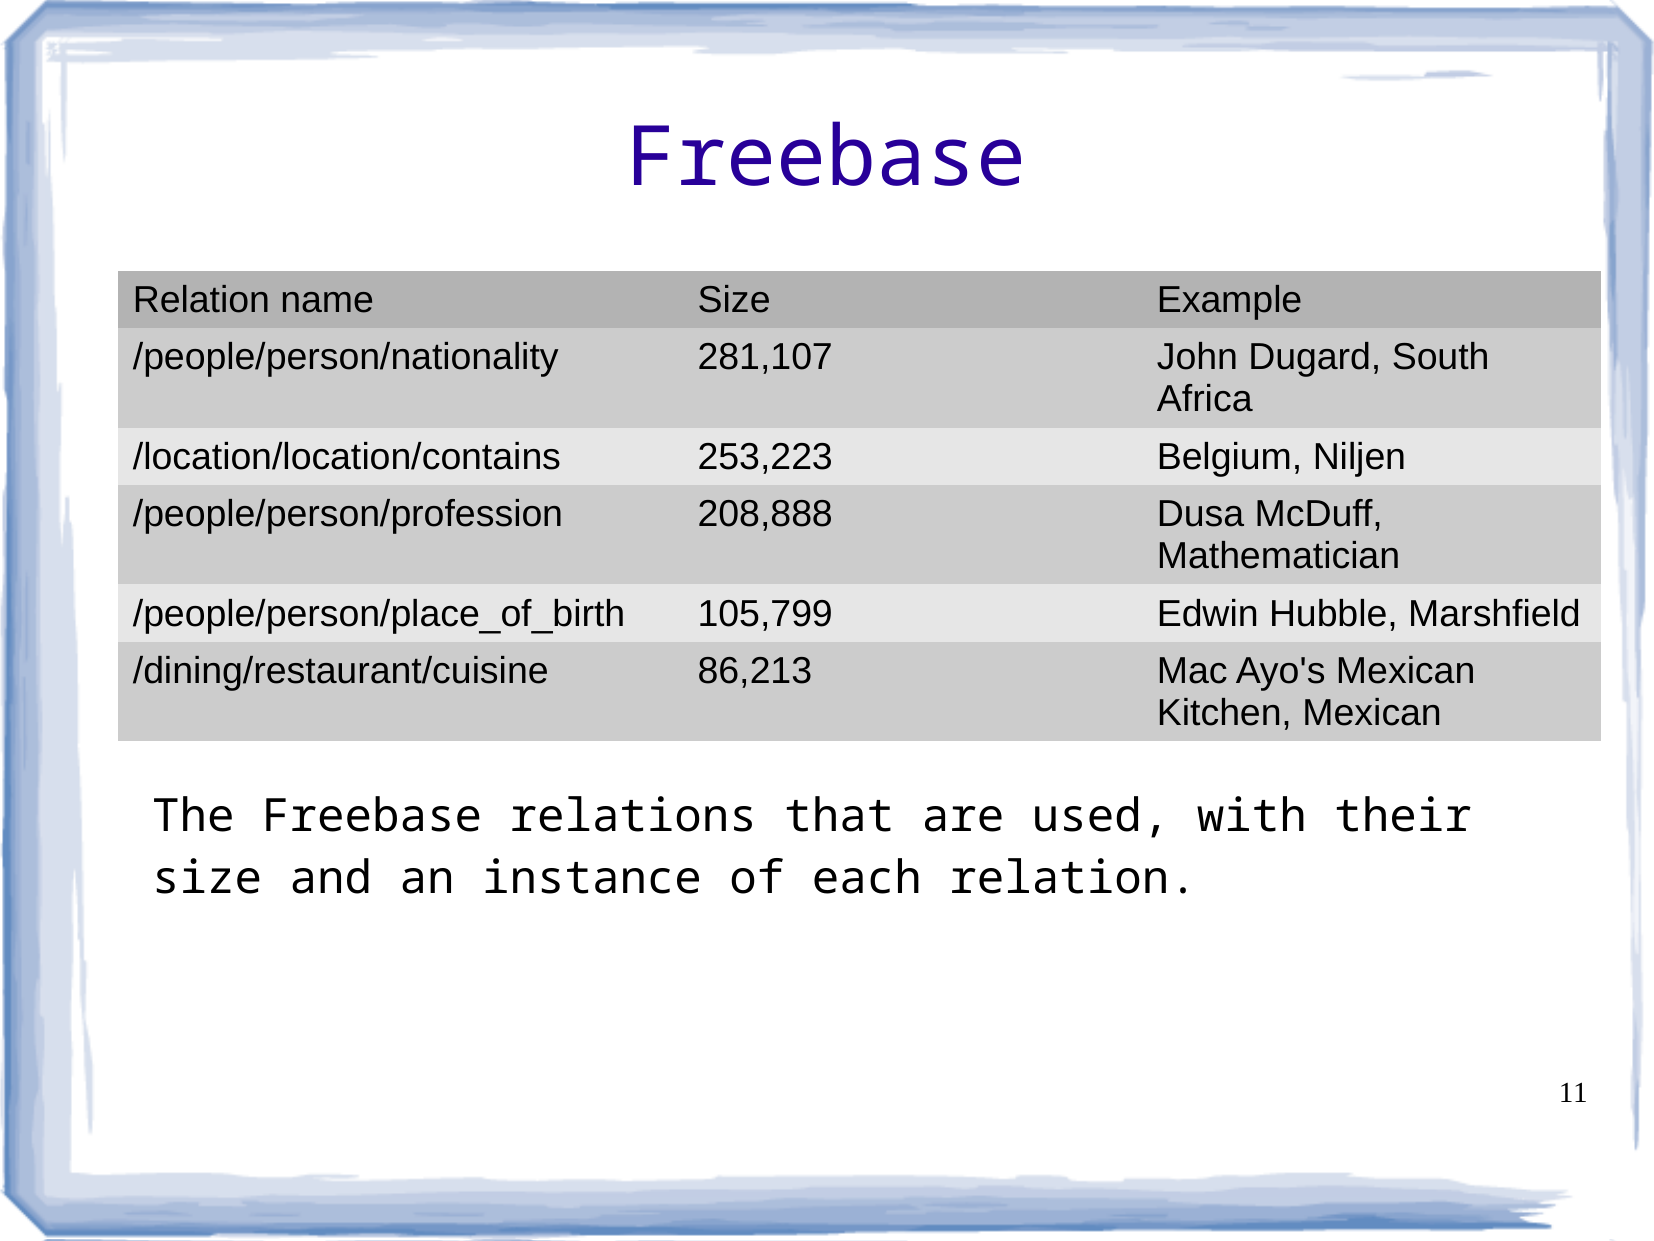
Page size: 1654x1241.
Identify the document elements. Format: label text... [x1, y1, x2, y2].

table_cell 105,799 [683, 584, 1142, 642]
table_cell Edwin Hubble, Marshfield [1142, 584, 1601, 642]
table_cell Dusa McDuff, Mathematician [1142, 485, 1601, 584]
table_cell /people/person/nationality [118, 328, 683, 428]
table_cell Belgium, Niljen [1142, 428, 1601, 485]
table_cell /dining/restaurant/cuisine [118, 642, 683, 741]
table_cell Mac Ayo's Mexican Kitchen, Mexican [1142, 642, 1601, 741]
table_cell 253,223 [683, 428, 1142, 485]
table_cell /people/person/profession [118, 485, 683, 584]
table_cell 281,107 [683, 328, 1142, 428]
text_box The Freebase relations that are used, with their size and an instance of each relation. [137, 774, 1654, 893]
table_cell /location/location/contains [118, 428, 683, 485]
table_header Relation name [118, 271, 683, 328]
picture [0, 0, 1654, 1241]
table_header Size [683, 271, 1142, 328]
table_cell 86,213 [683, 642, 1142, 741]
table_cell 208,888 [683, 485, 1142, 584]
table_cell /people/person/place_of_birth [118, 584, 683, 642]
title Freebase [82, 49, 1571, 257]
table_header Example [1142, 271, 1601, 328]
table_cell John Dugard, South Africa [1142, 328, 1601, 428]
